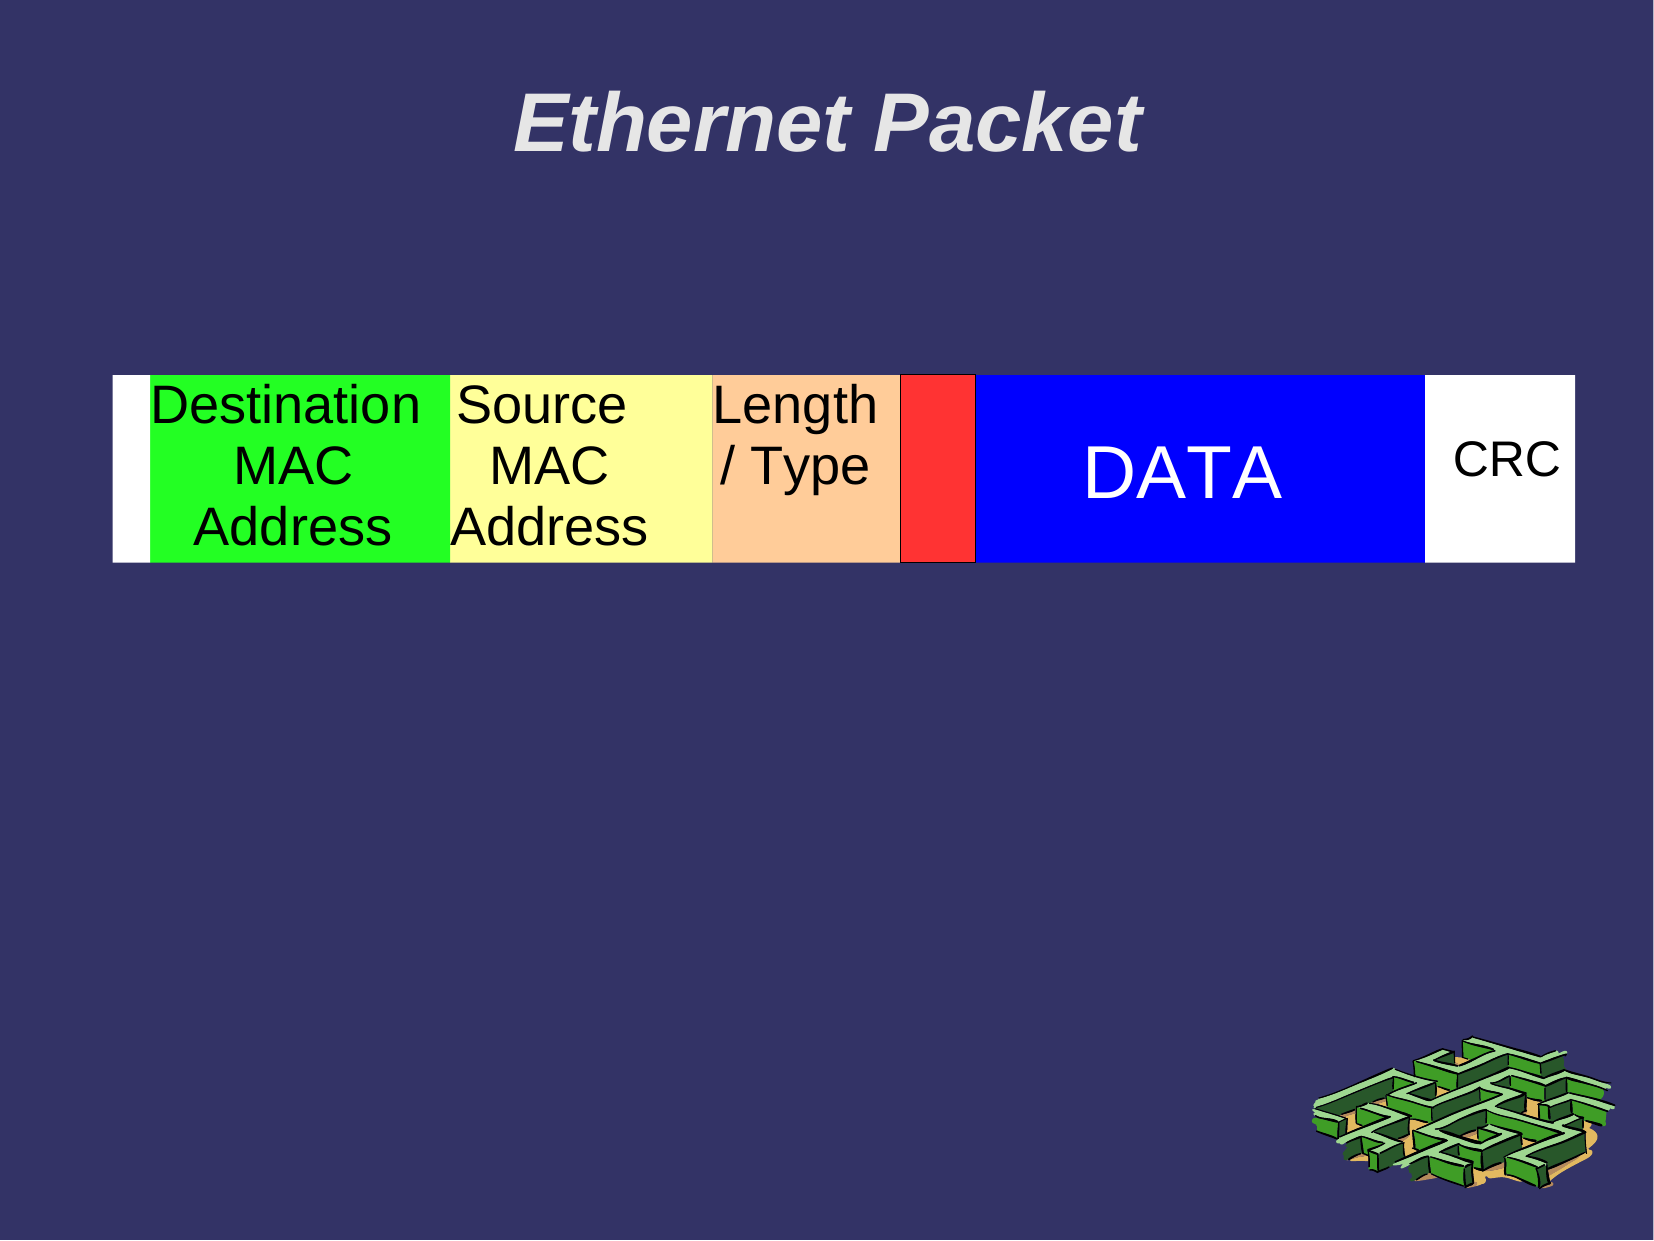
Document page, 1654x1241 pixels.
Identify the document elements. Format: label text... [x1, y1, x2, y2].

text_box Source MAC Address [451, 375, 712, 563]
text_box DATA [976, 375, 1425, 563]
text_box [112, 375, 151, 563]
title Ethernet Packet [121, 19, 1534, 227]
text_box [900, 374, 976, 563]
text_box Length / Type [712, 375, 900, 563]
text_box Destination MAC Address [151, 375, 451, 563]
text_box CRC [1425, 375, 1576, 563]
